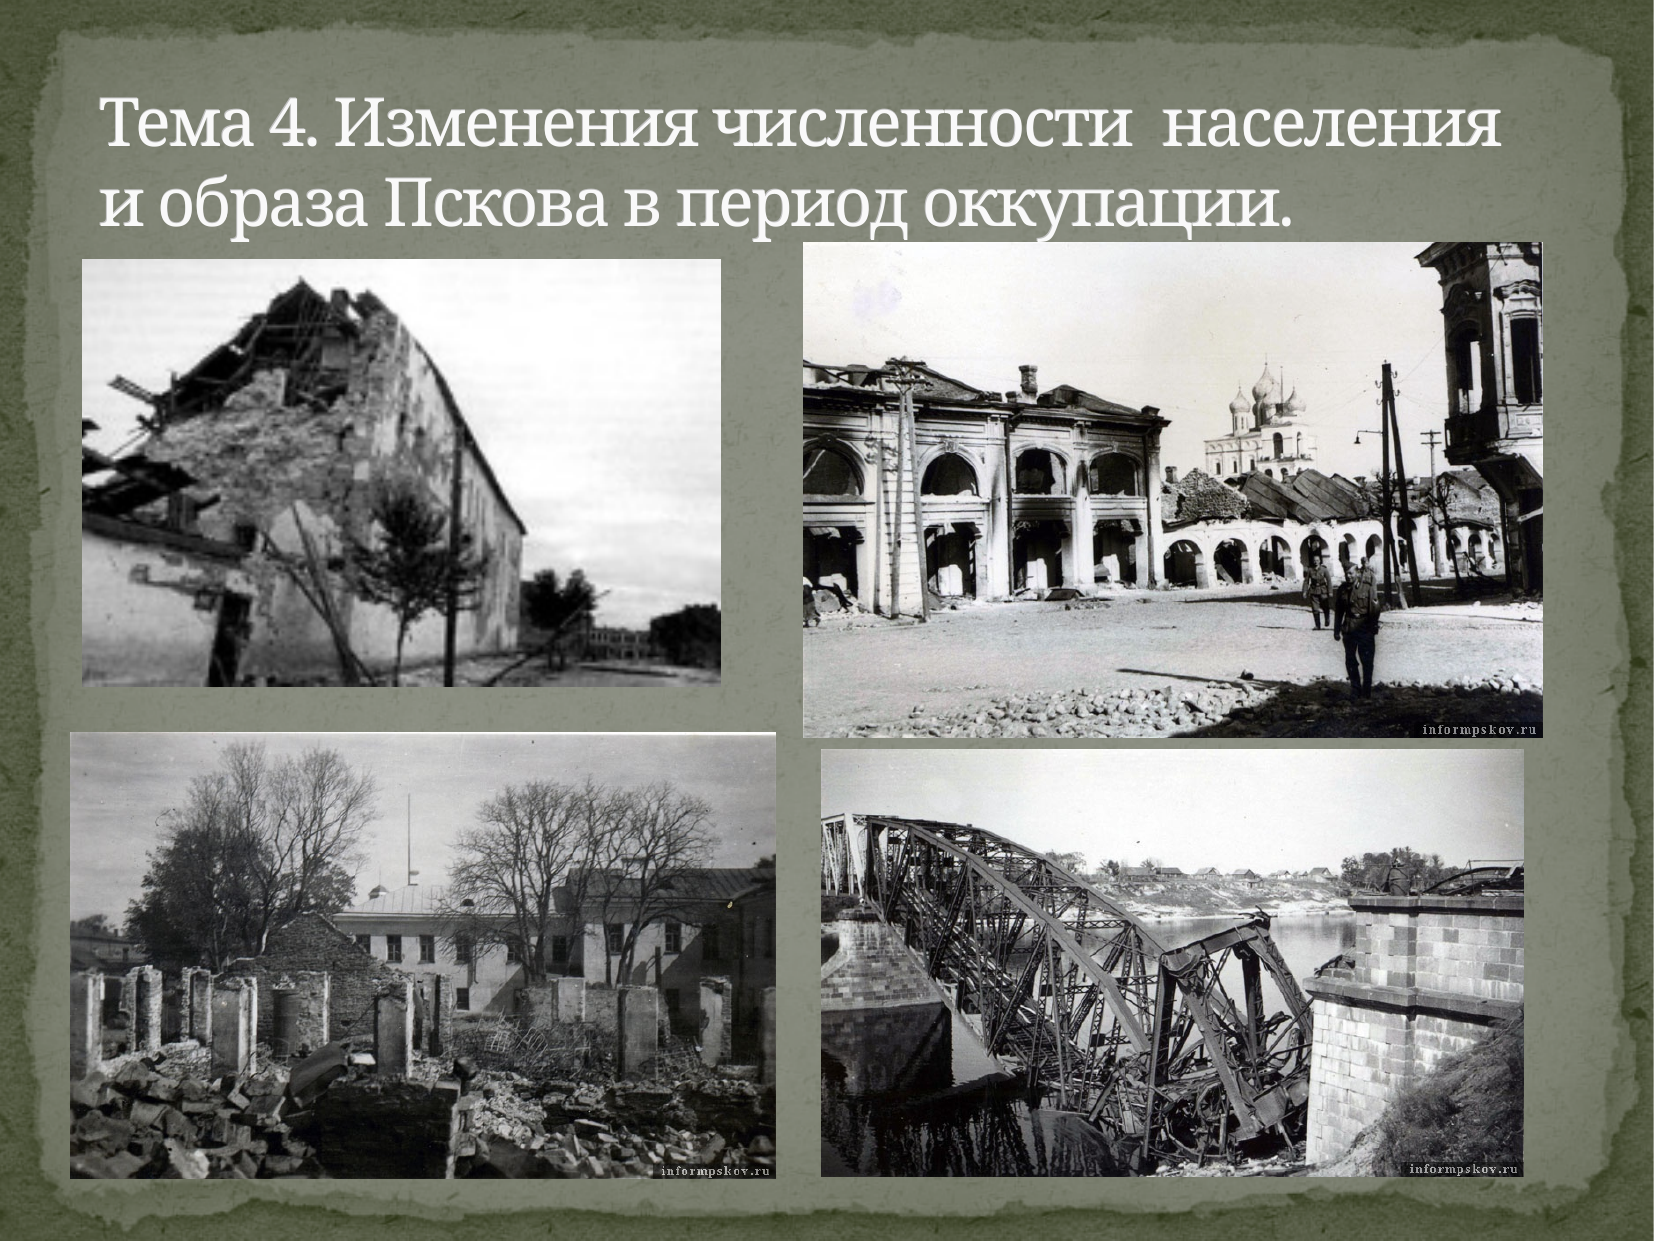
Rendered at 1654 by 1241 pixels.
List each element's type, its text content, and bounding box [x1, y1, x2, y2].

picture [803, 242, 1543, 738]
picture [70, 733, 776, 1179]
title Тема 4. Изменения численности населения и образа Пскова в период оккупации. [82, 27, 1571, 249]
picture [82, 259, 721, 687]
picture [821, 750, 1524, 1177]
